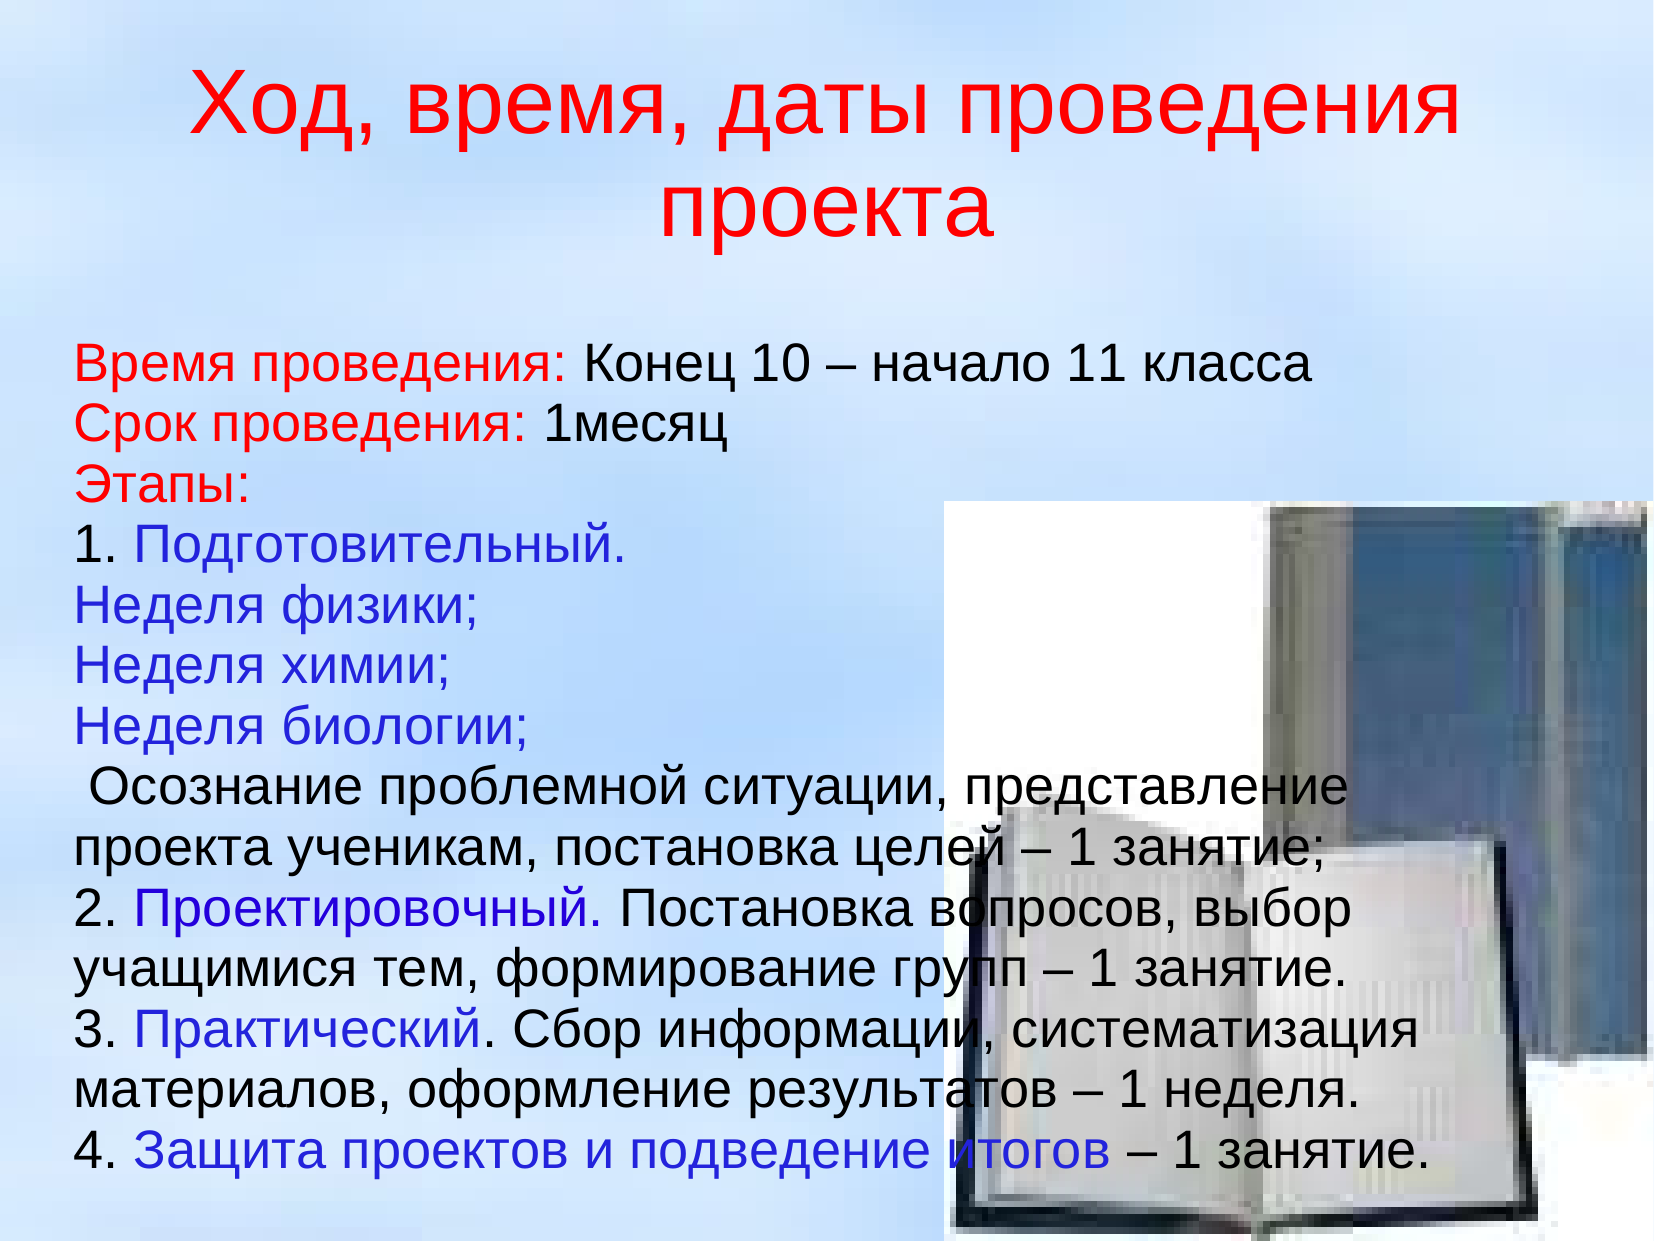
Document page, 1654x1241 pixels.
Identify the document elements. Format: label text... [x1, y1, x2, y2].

title Ход, время, даты проведения проекта [82, 49, 1571, 257]
subtitle [82, 290, 1571, 1109]
text_box Время проведения: Конец 10 – начало 11 класса Срок проведения: 1месяц Этапы: 1. Подготовительный. Неделя физики; Неделя химии; Неделя биологии; Осознание проблемной ситуации, представление проекта ученикам, постановка целей – 1 занятие; 2. Проектировочный. Постановка вопросов, выбор учащимися тем, формирование групп – 1 занятие. 3. Практический. Сбор информации, систематизация материалов, оформление результатов – 1 неделя. 4. Защита проектов и подведение итогов – 1 занятие. [59, 324, 1565, 1188]
picture [0, 0, 1654, 1241]
